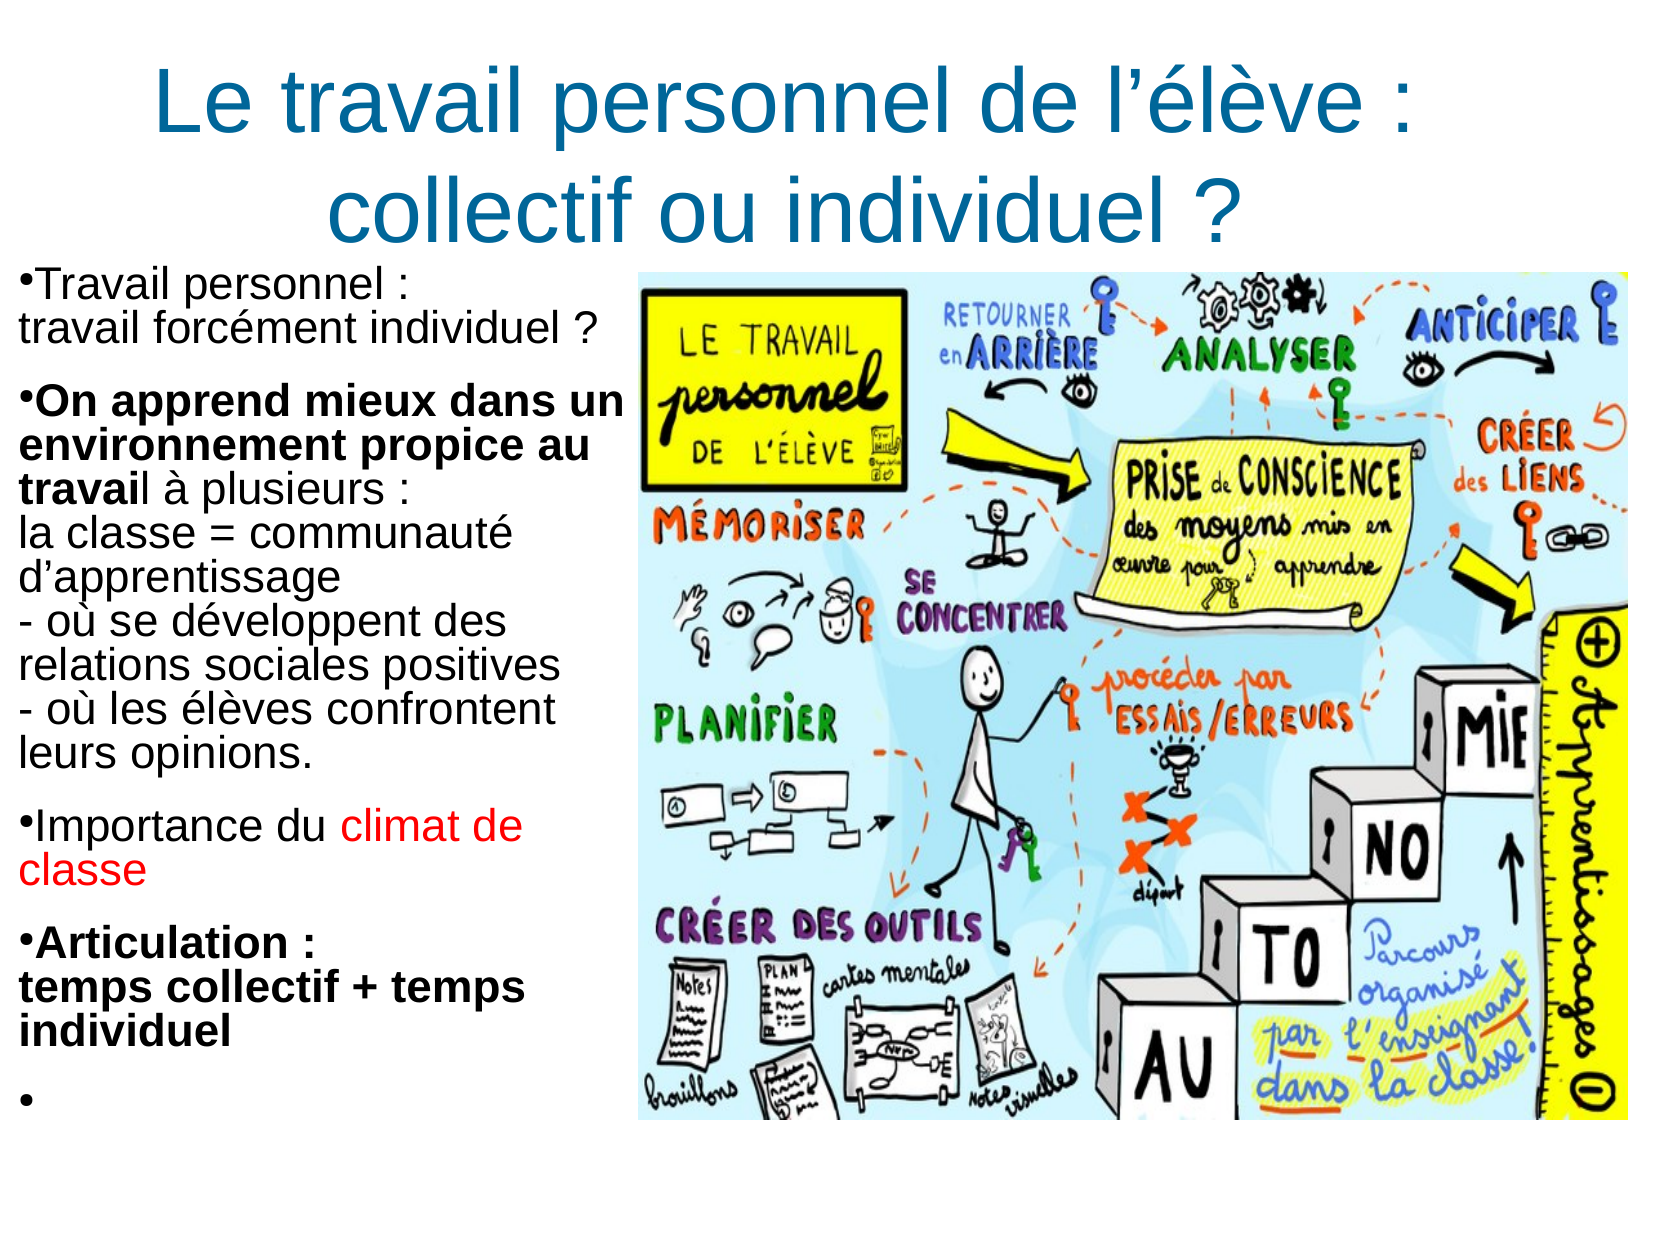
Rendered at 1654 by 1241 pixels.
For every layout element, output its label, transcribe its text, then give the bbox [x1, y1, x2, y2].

list Travail personnel : travail forcément individuel ? On apprend mieux dans un environnement propice au travail à plusieurs : la classe = communauté d’apprentissage - où se développent des relations sociales positives - où les élèves confrontent leurs opinions. Importance du climat de classe Articulation : temps collectif + temps individuel [18, 264, 644, 1064]
title Le travail personnel de l’élève : collectif ou individuel ? [41, 40, 1530, 248]
picture [638, 272, 1628, 1120]
